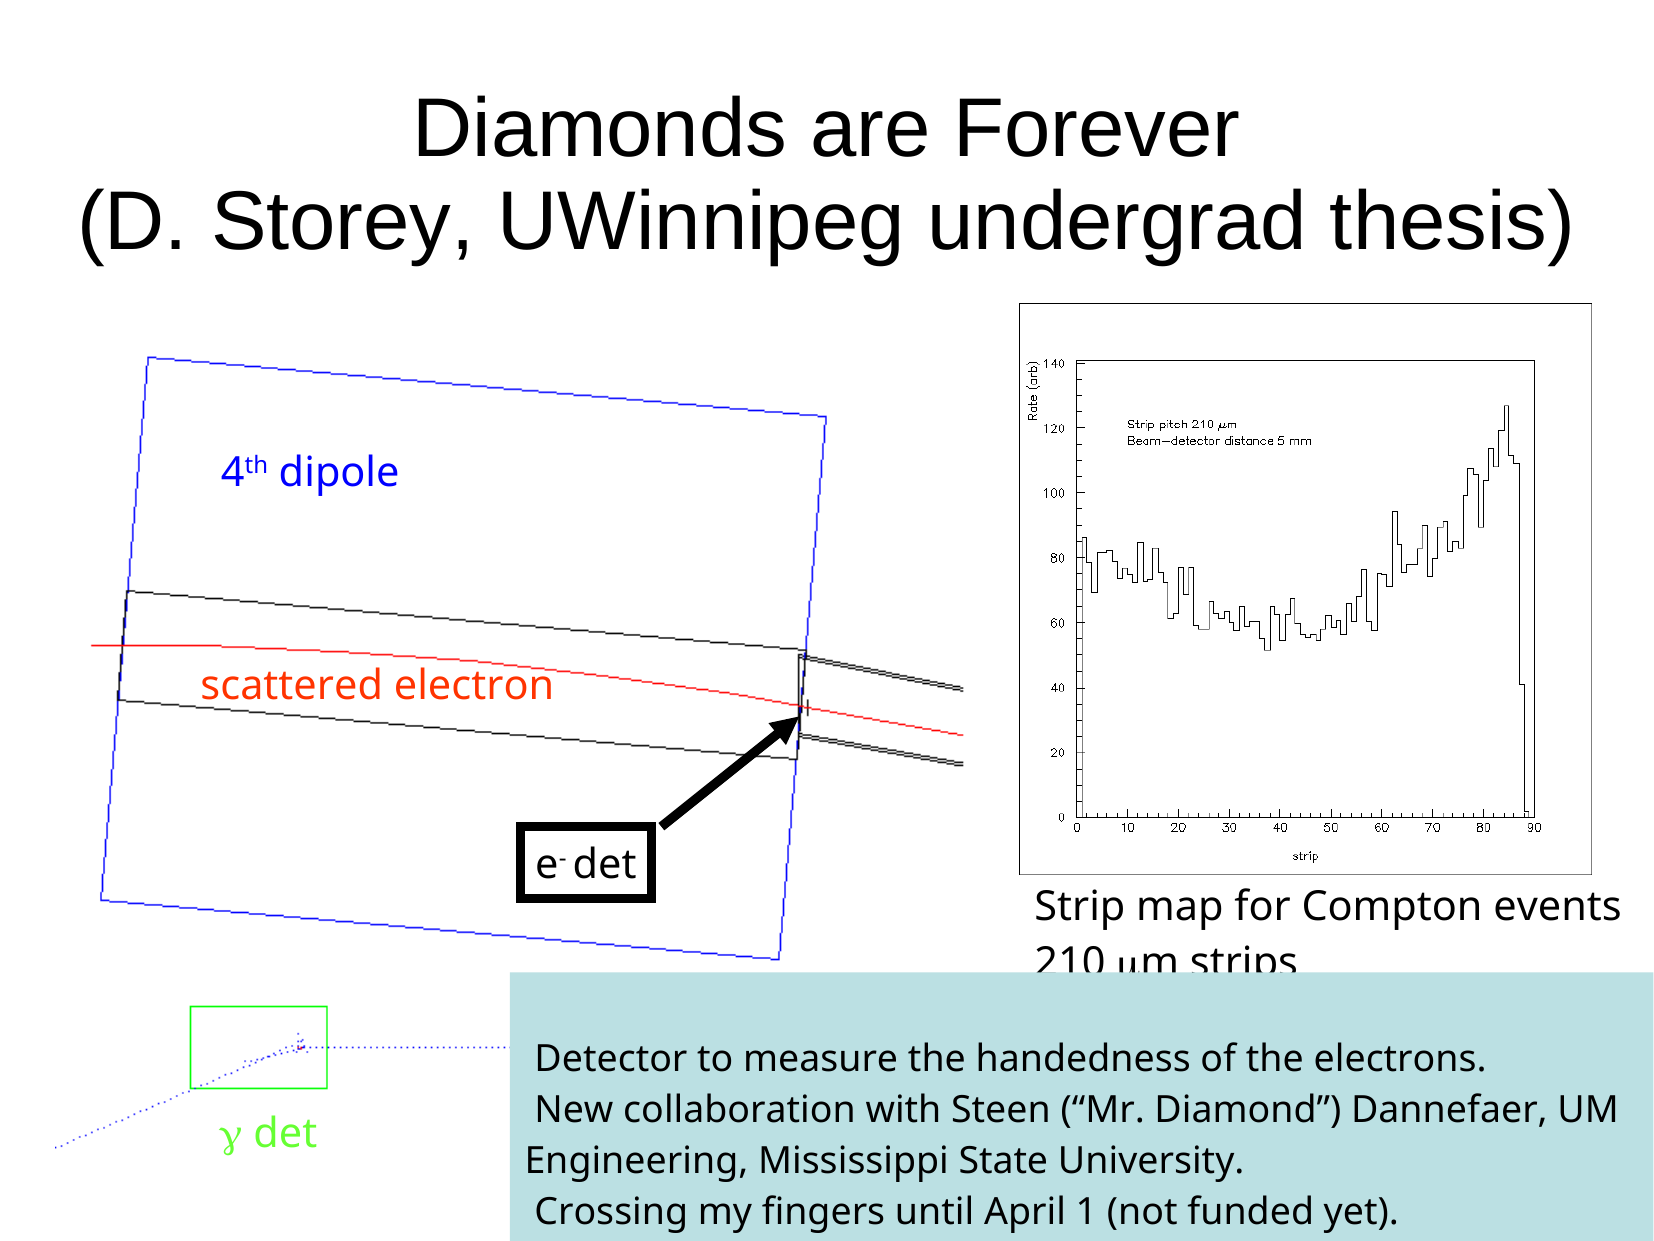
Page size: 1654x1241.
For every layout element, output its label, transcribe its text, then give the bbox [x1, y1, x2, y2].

text_box scattered electron [185, 647, 570, 720]
text_box e- det [520, 826, 652, 899]
text_box Strip map for Compton events 210 m strips [1019, 868, 1654, 972]
picture [1019, 348, 1592, 868]
title Diamonds are Forever (D. Storey, UWinnipeg undergrad thesis) [29, 0, 1625, 348]
text_box  det [204, 1096, 333, 1168]
text_box Detector to measure the handedness of the electrons. New collaboration with Steen (“Mr. Diamond”) Dannefaer, UM Engineering, Mississippi State University. Crossing my fingers until April 1 (not funded yet). [509, 972, 1654, 1241]
text_box 4th dipole [206, 434, 415, 507]
picture [55, 348, 965, 1186]
